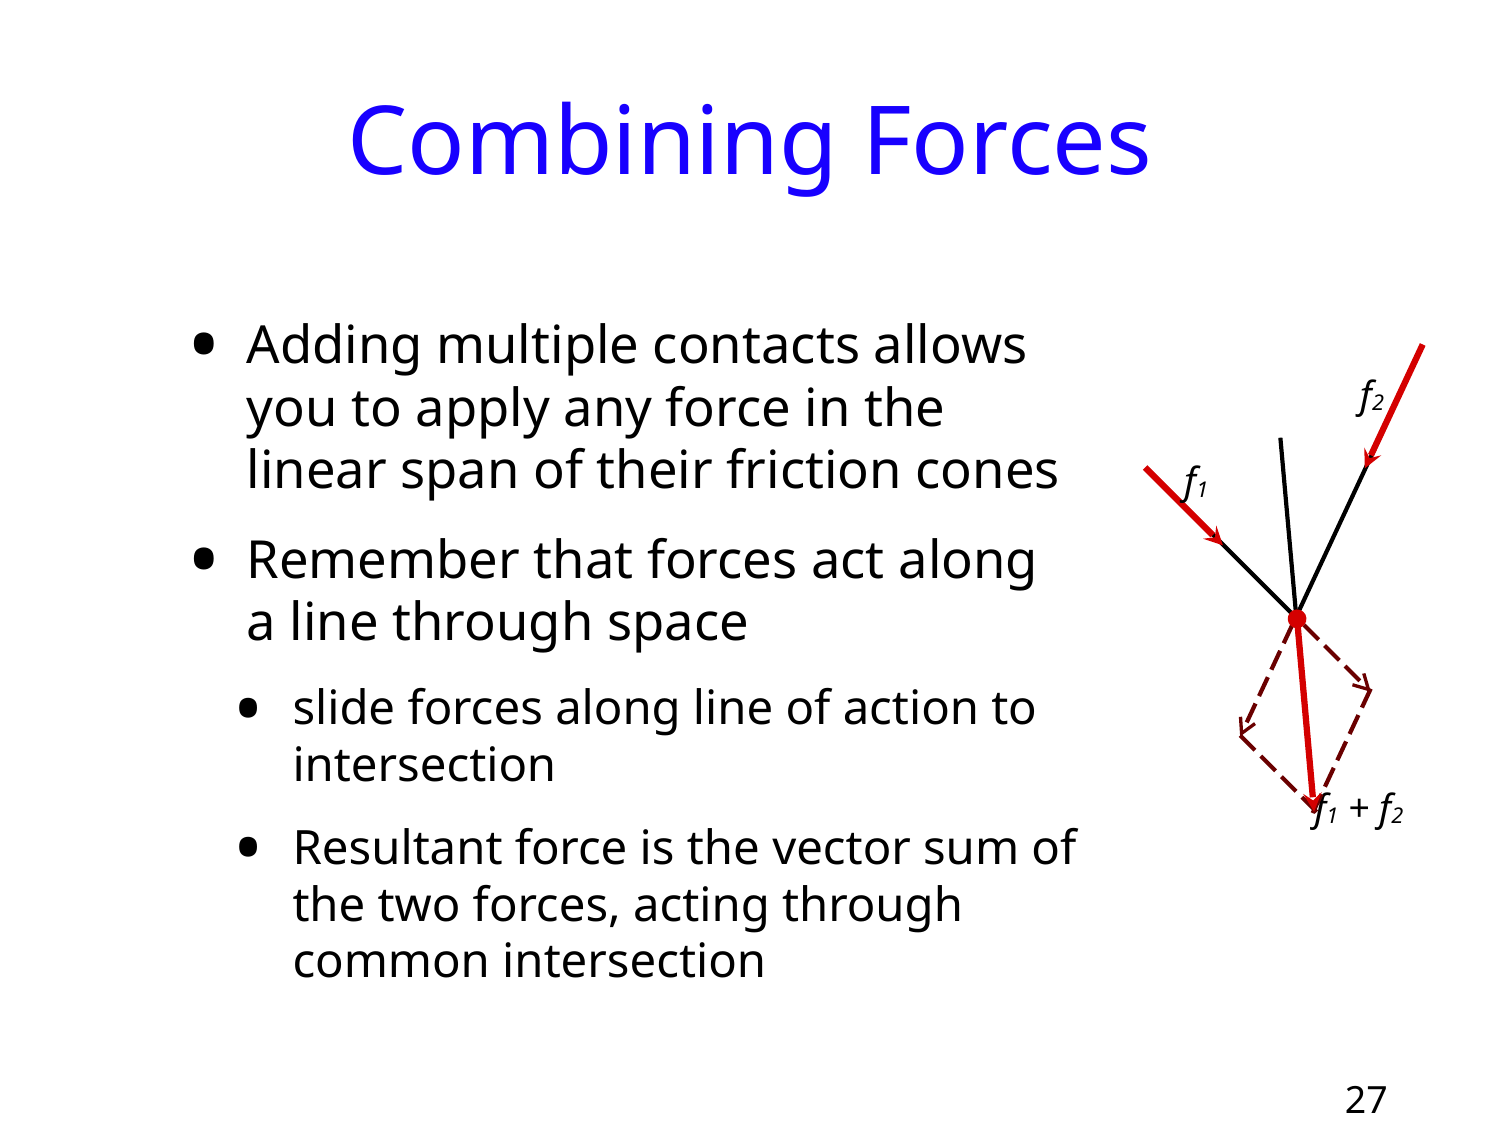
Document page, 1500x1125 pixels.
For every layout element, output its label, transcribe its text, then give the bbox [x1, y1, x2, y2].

title Combining Forces [146, 21, 1354, 252]
text_box f1 [1184, 457, 1209, 503]
text_box f2 [1359, 370, 1385, 416]
text_box f1 + f2 [1315, 783, 1404, 829]
list Adding multiple contacts allows you to apply any force in the linear span of their friction cones Remember that forces act along a line through space slide forces along line of action to intersection Resultant force is the vector sum of the two forces, acting through common intersection [146, 275, 1089, 1023]
